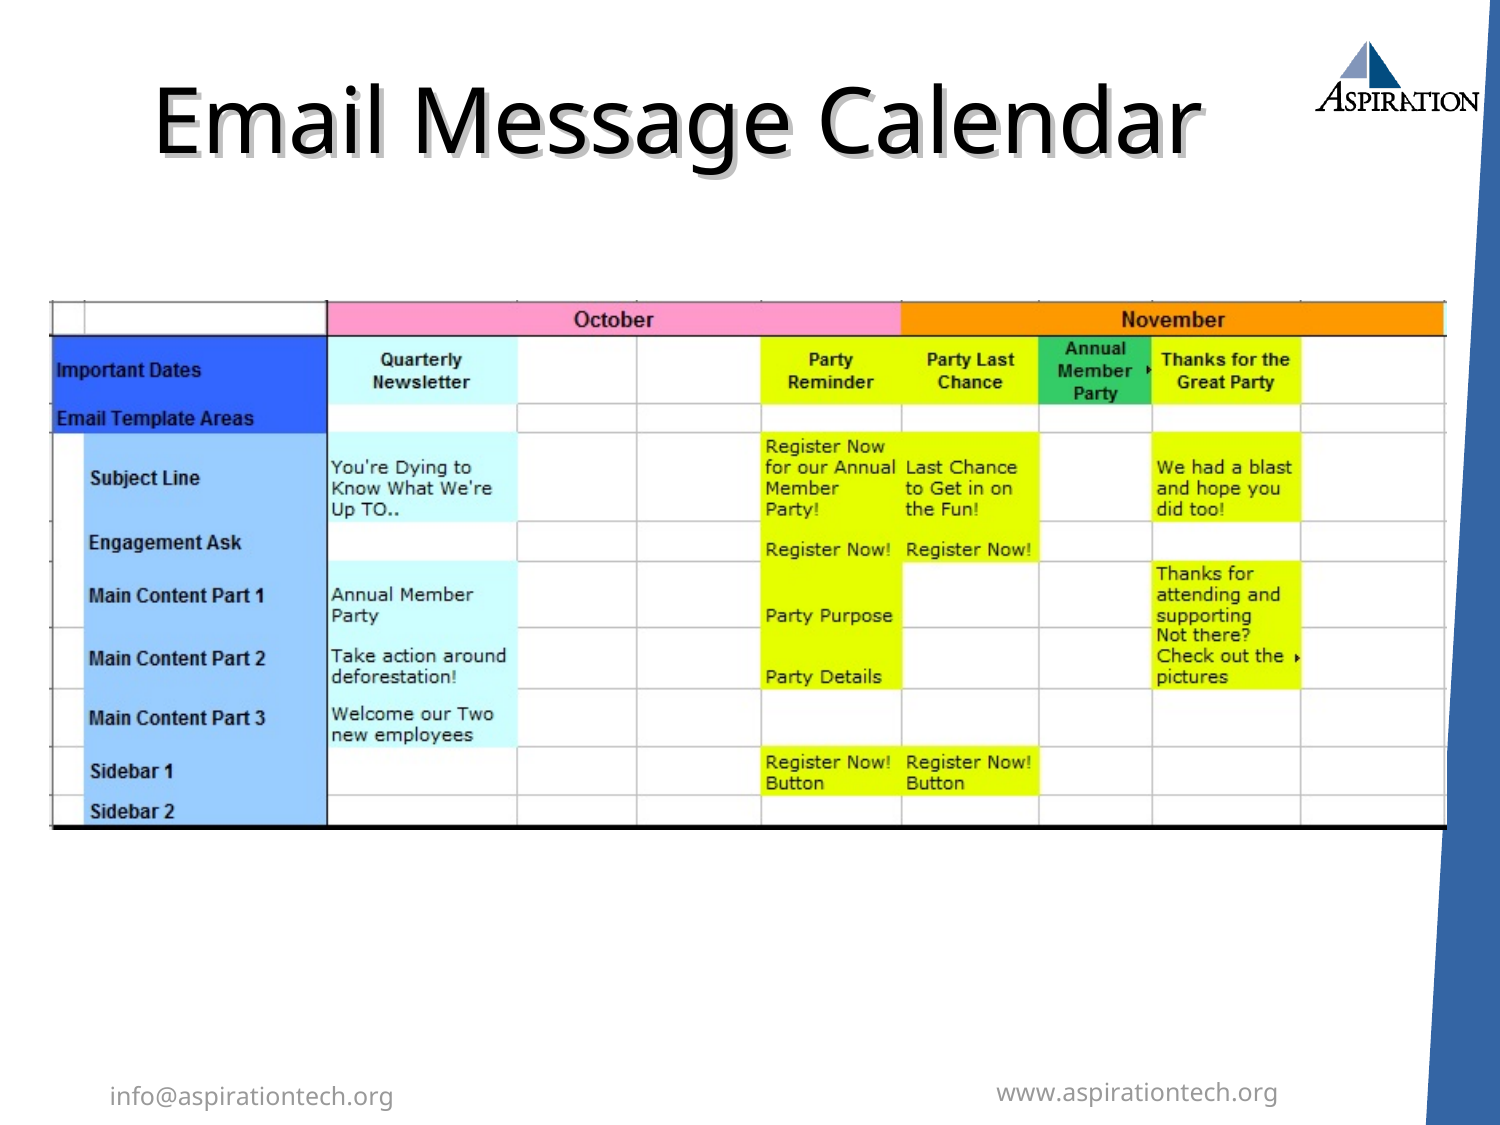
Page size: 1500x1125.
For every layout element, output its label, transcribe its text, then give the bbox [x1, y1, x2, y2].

picture [49, 300, 1447, 830]
picture [1315, 41, 1480, 120]
title Email Message Calendar [49, 19, 1284, 206]
